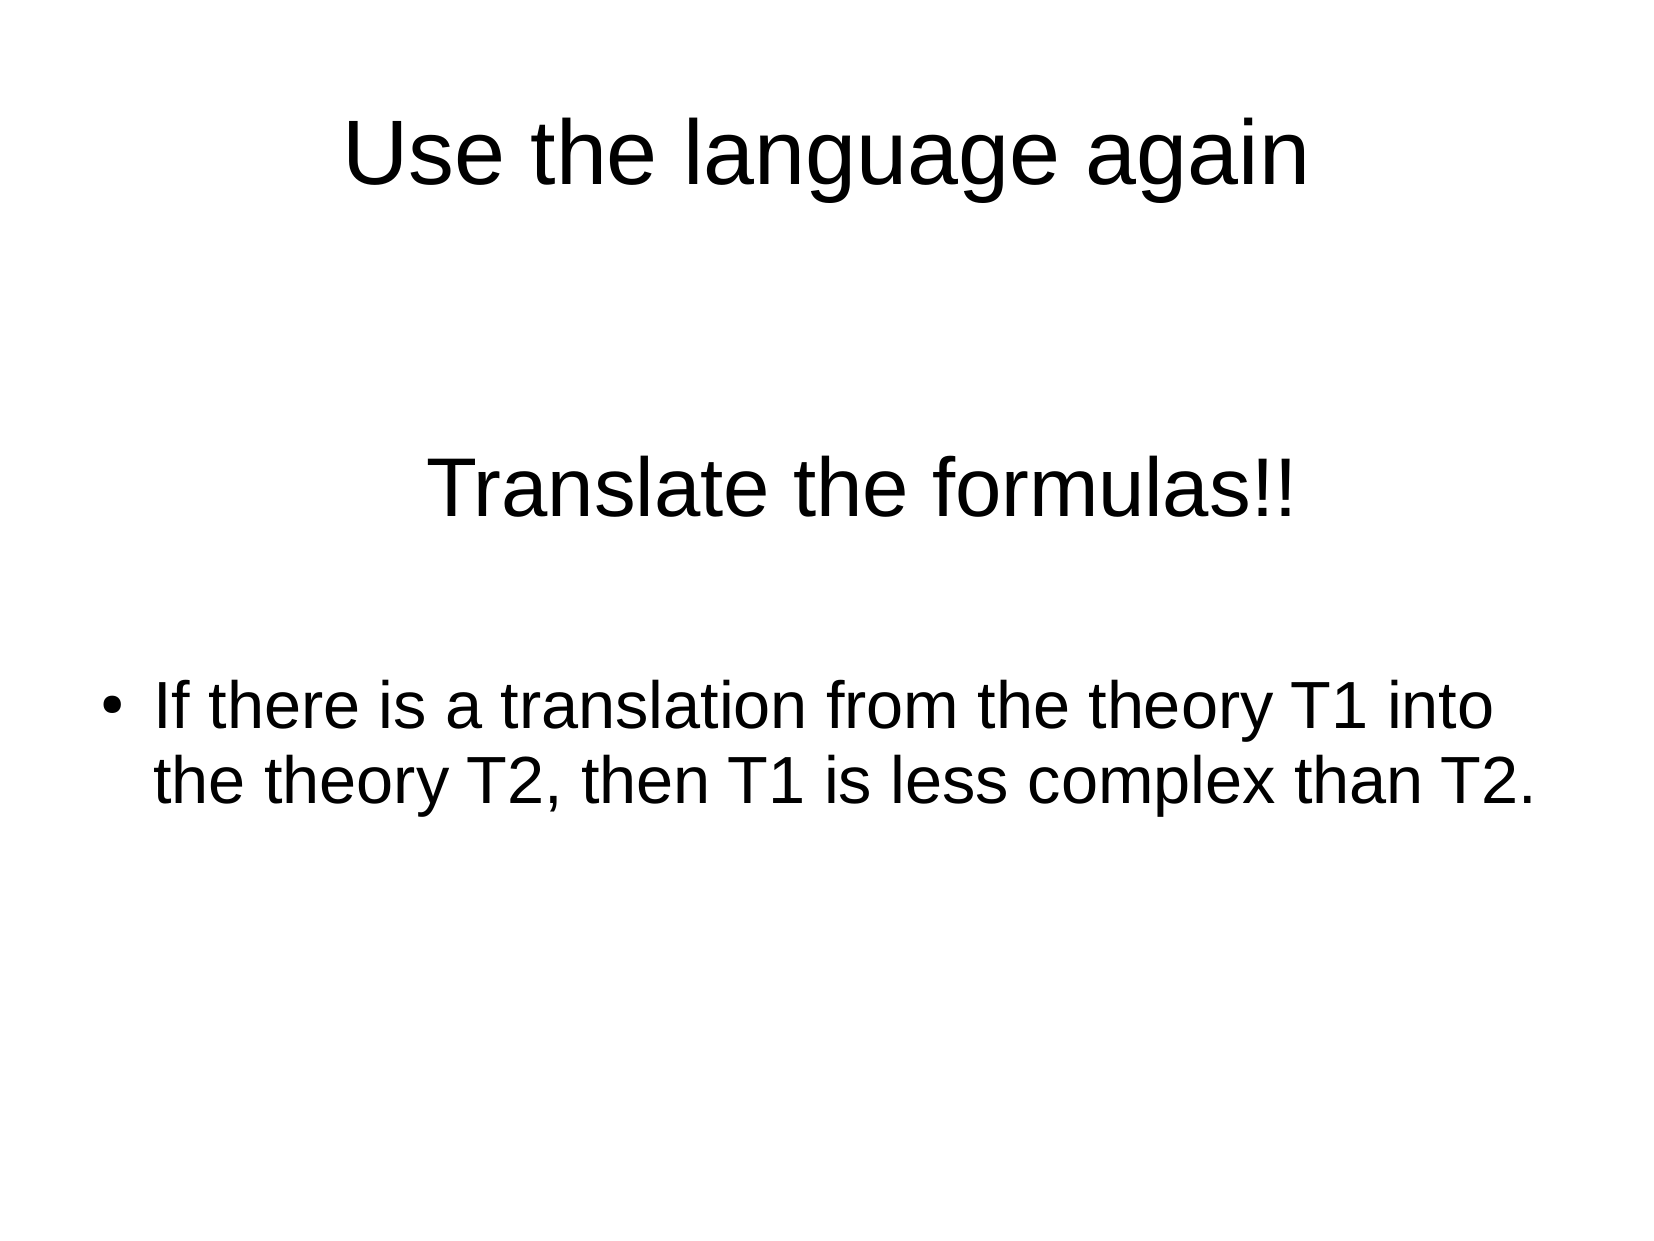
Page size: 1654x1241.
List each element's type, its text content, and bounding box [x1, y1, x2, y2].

list Translate the formulas!! If there is a translation from the theory T1 into the theory T2, then T1 is less complex than T2. [82, 337, 1571, 1057]
title Use the language again [82, 49, 1571, 257]
